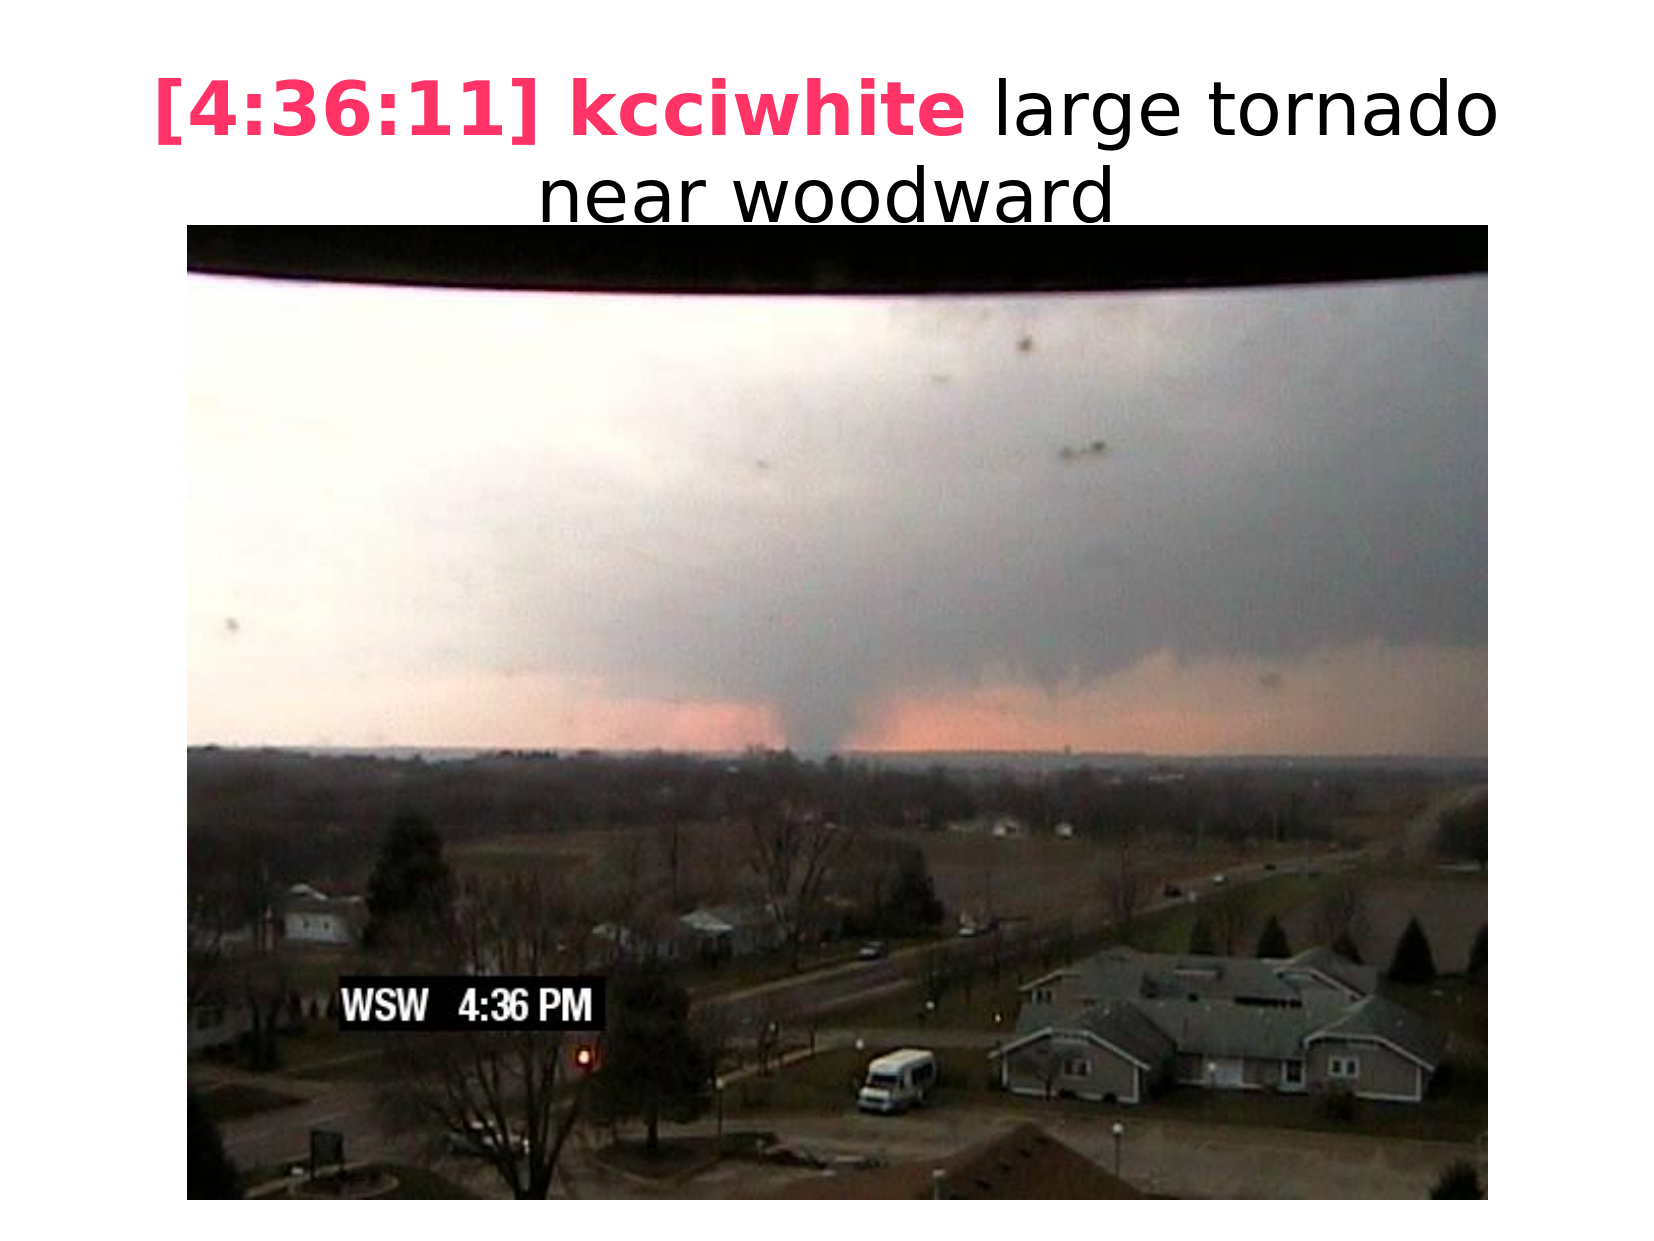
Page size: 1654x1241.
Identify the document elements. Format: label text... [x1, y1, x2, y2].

picture [187, 225, 1488, 1201]
title [4:36:11] kcciwhite large tornado near woodward [82, 49, 1571, 257]
